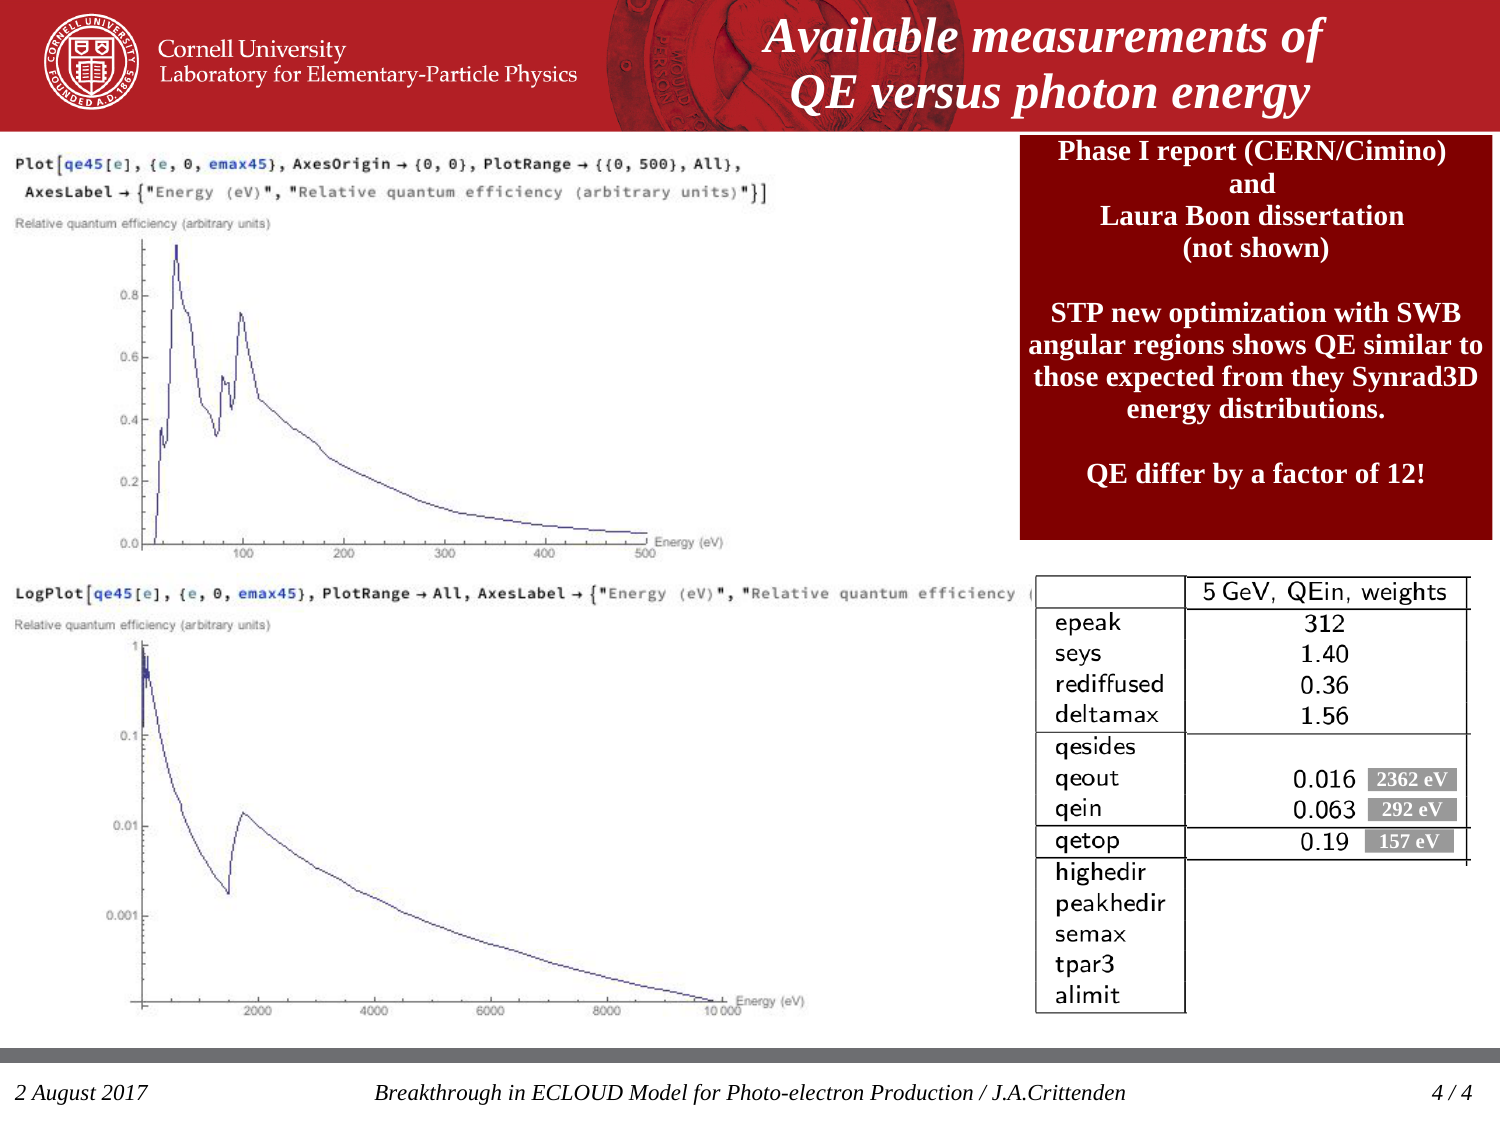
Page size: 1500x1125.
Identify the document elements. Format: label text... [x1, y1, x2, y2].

text_box 2362 eV [1367, 768, 1457, 792]
picture [0, 0, 1500, 132]
text_box Phase I report (CERN/Cimino) and Laura Boon dissertation (not shown) STP new optimization with SWB angular regions shows QE similar to those expected from they Synrad3D energy distributions. QE differ by a factor of 12! [1019, 135, 1493, 540]
picture [0, 134, 1471, 1036]
title Available measurements of QE versus photon energy [600, 7, 1500, 121]
text_box 157 eV [1364, 829, 1454, 853]
text_box 292 eV [1367, 798, 1457, 822]
